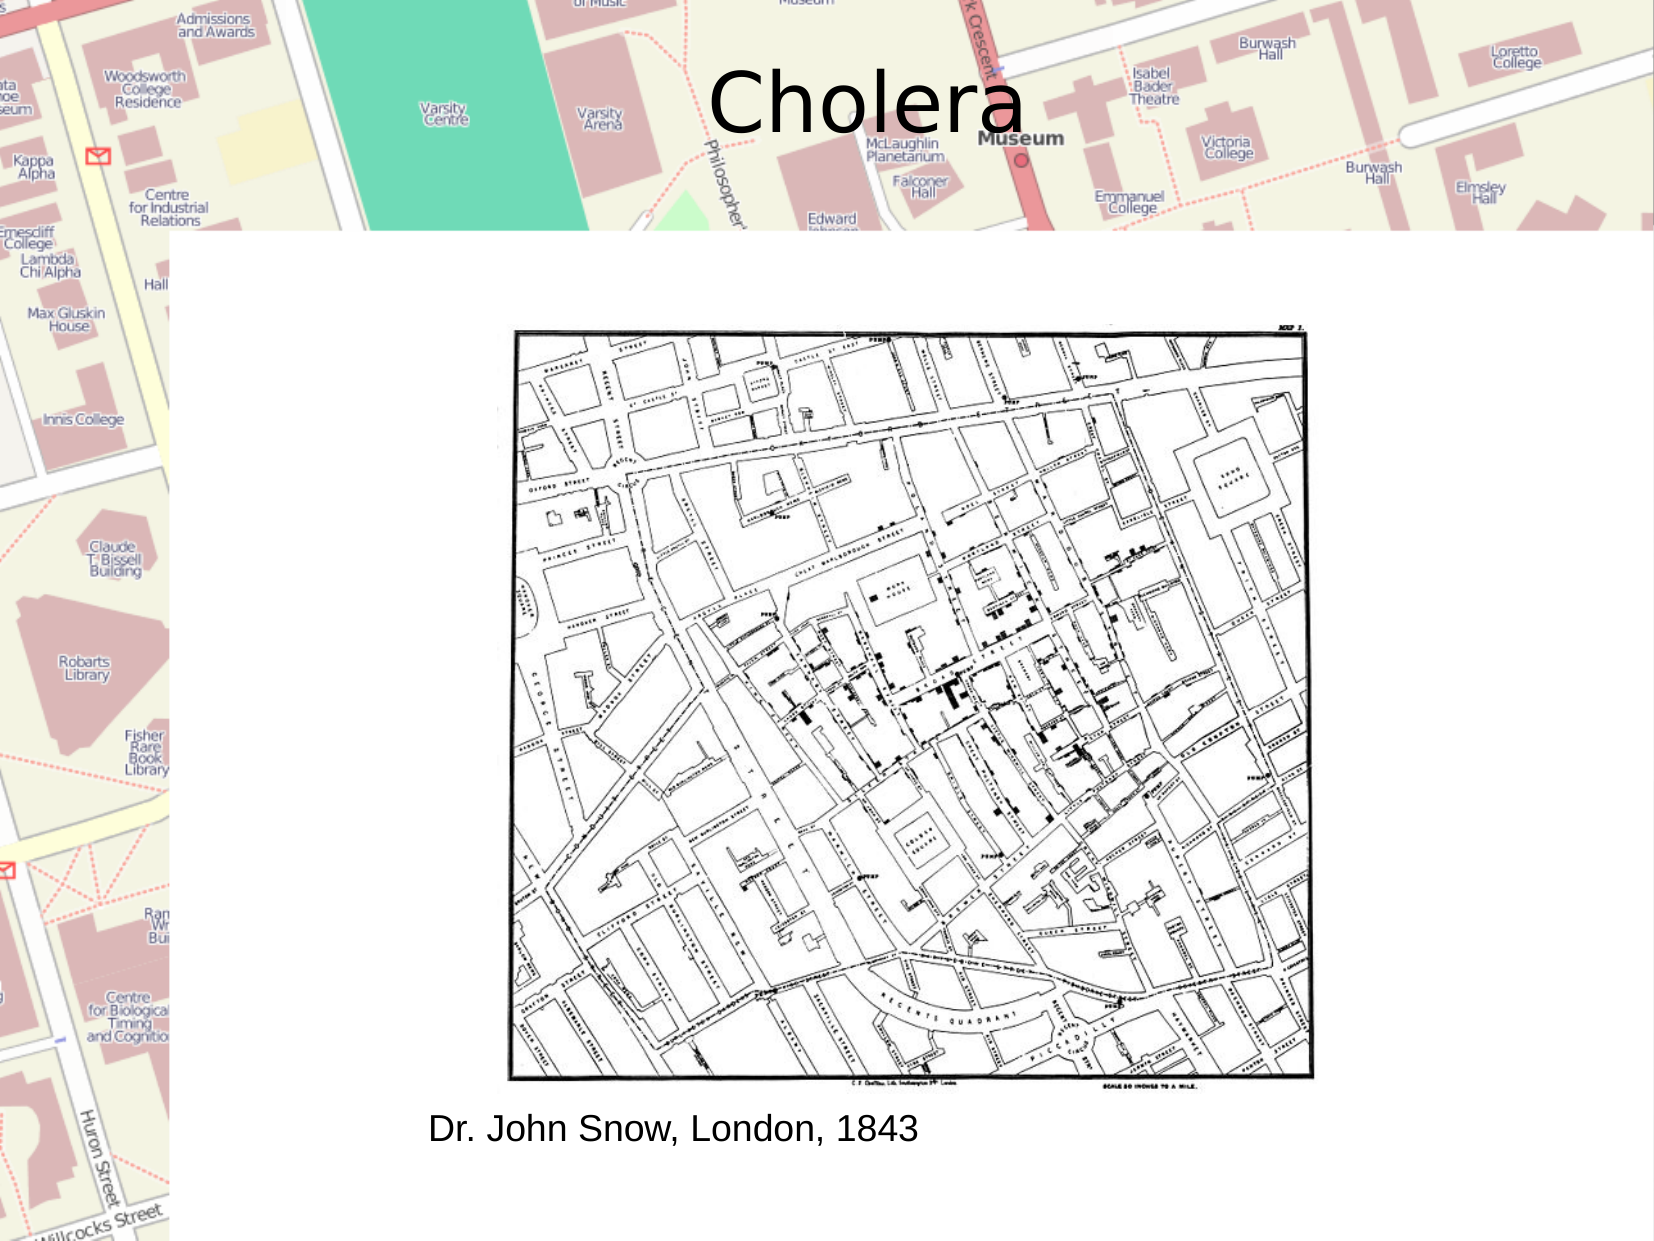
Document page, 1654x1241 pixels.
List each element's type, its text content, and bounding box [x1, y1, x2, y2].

title Cholera [124, 0, 1613, 208]
text_box Dr. John Snow, London, 1843 [413, 1099, 1373, 1171]
picture [0, 0, 1654, 1241]
